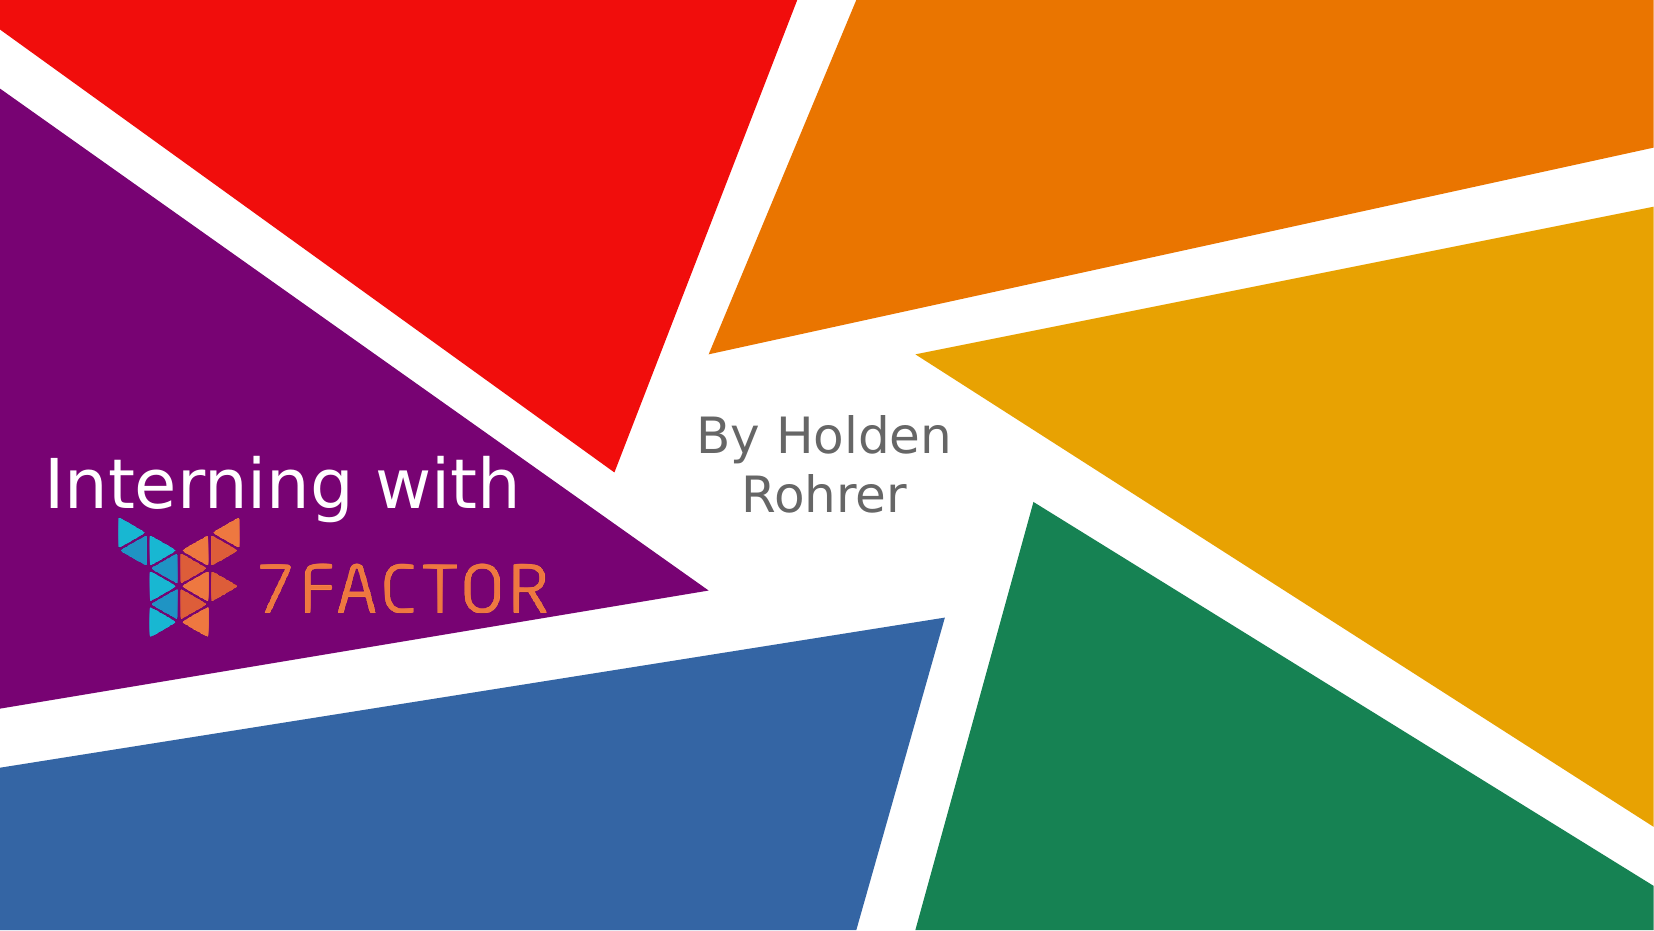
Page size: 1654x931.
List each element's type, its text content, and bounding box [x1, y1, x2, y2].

title Interning with [0, 407, 615, 563]
subtitle By Holden Rohrer [614, 313, 1035, 618]
picture [112, 512, 552, 641]
